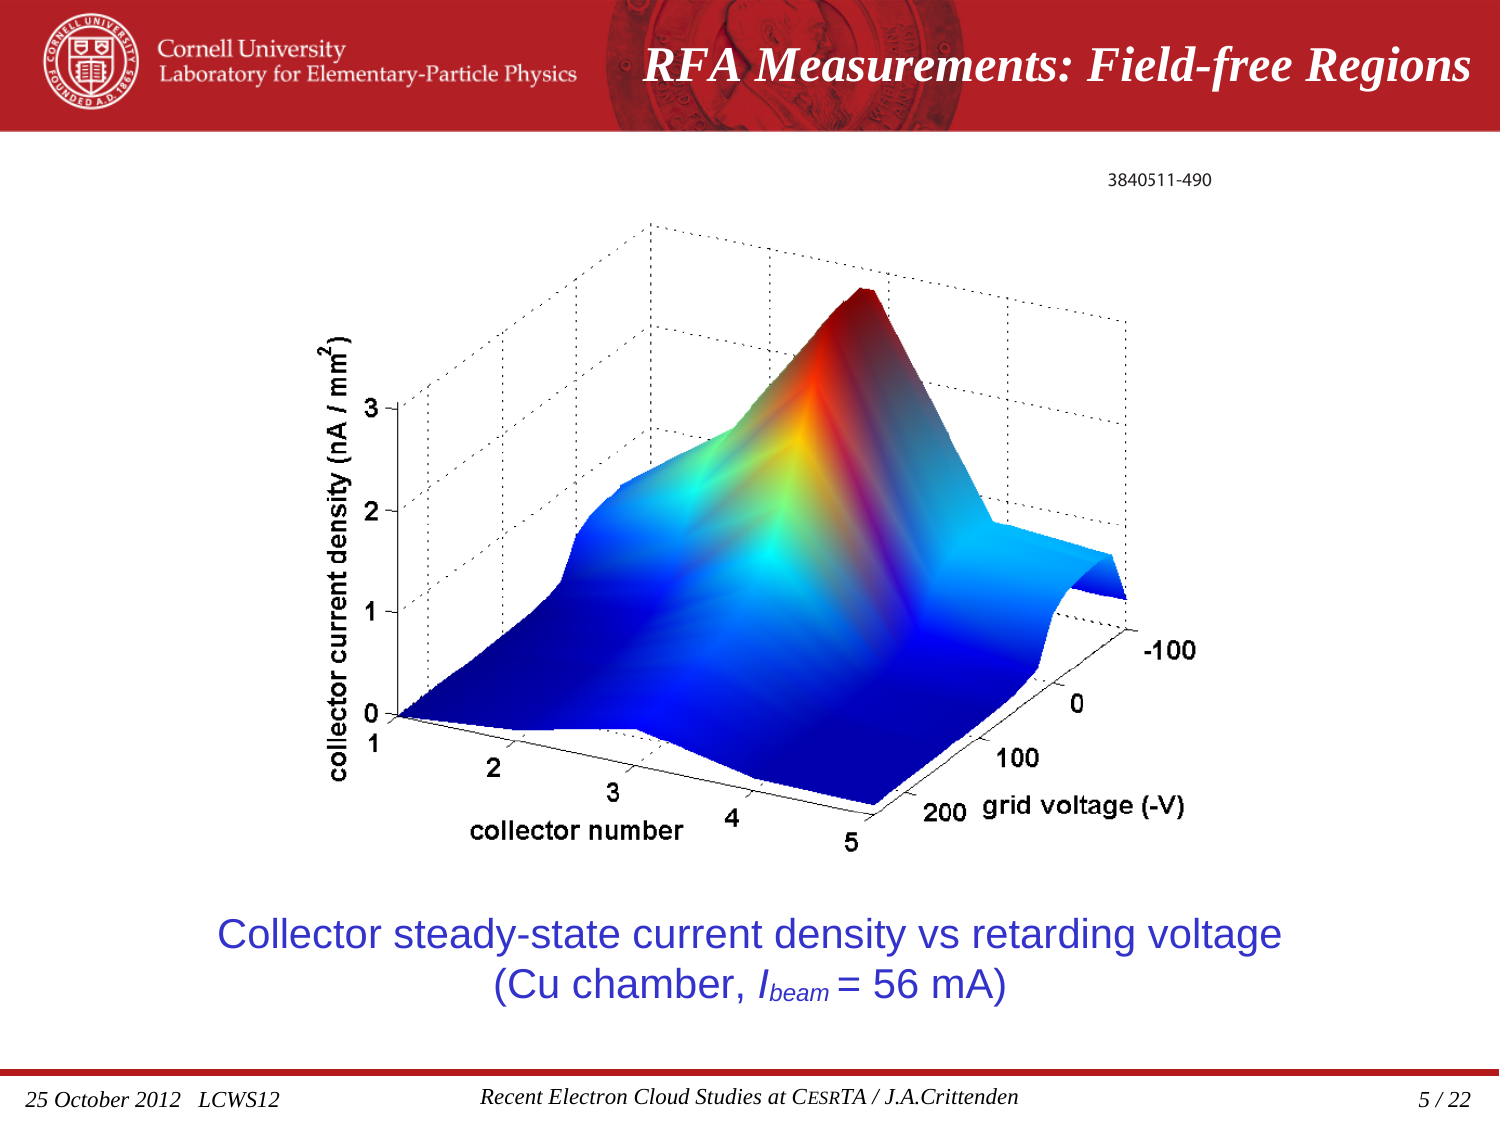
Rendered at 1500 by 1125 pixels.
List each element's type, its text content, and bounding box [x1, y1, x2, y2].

picture [285, 164, 1216, 885]
text_box Collector steady-state current density vs retarding voltage (Cu chamber, Ibeam = 56 mA) [143, 899, 1357, 1042]
picture [0, 0, 1500, 132]
title RFA Measurements: Field-free Regions [412, 0, 1500, 113]
